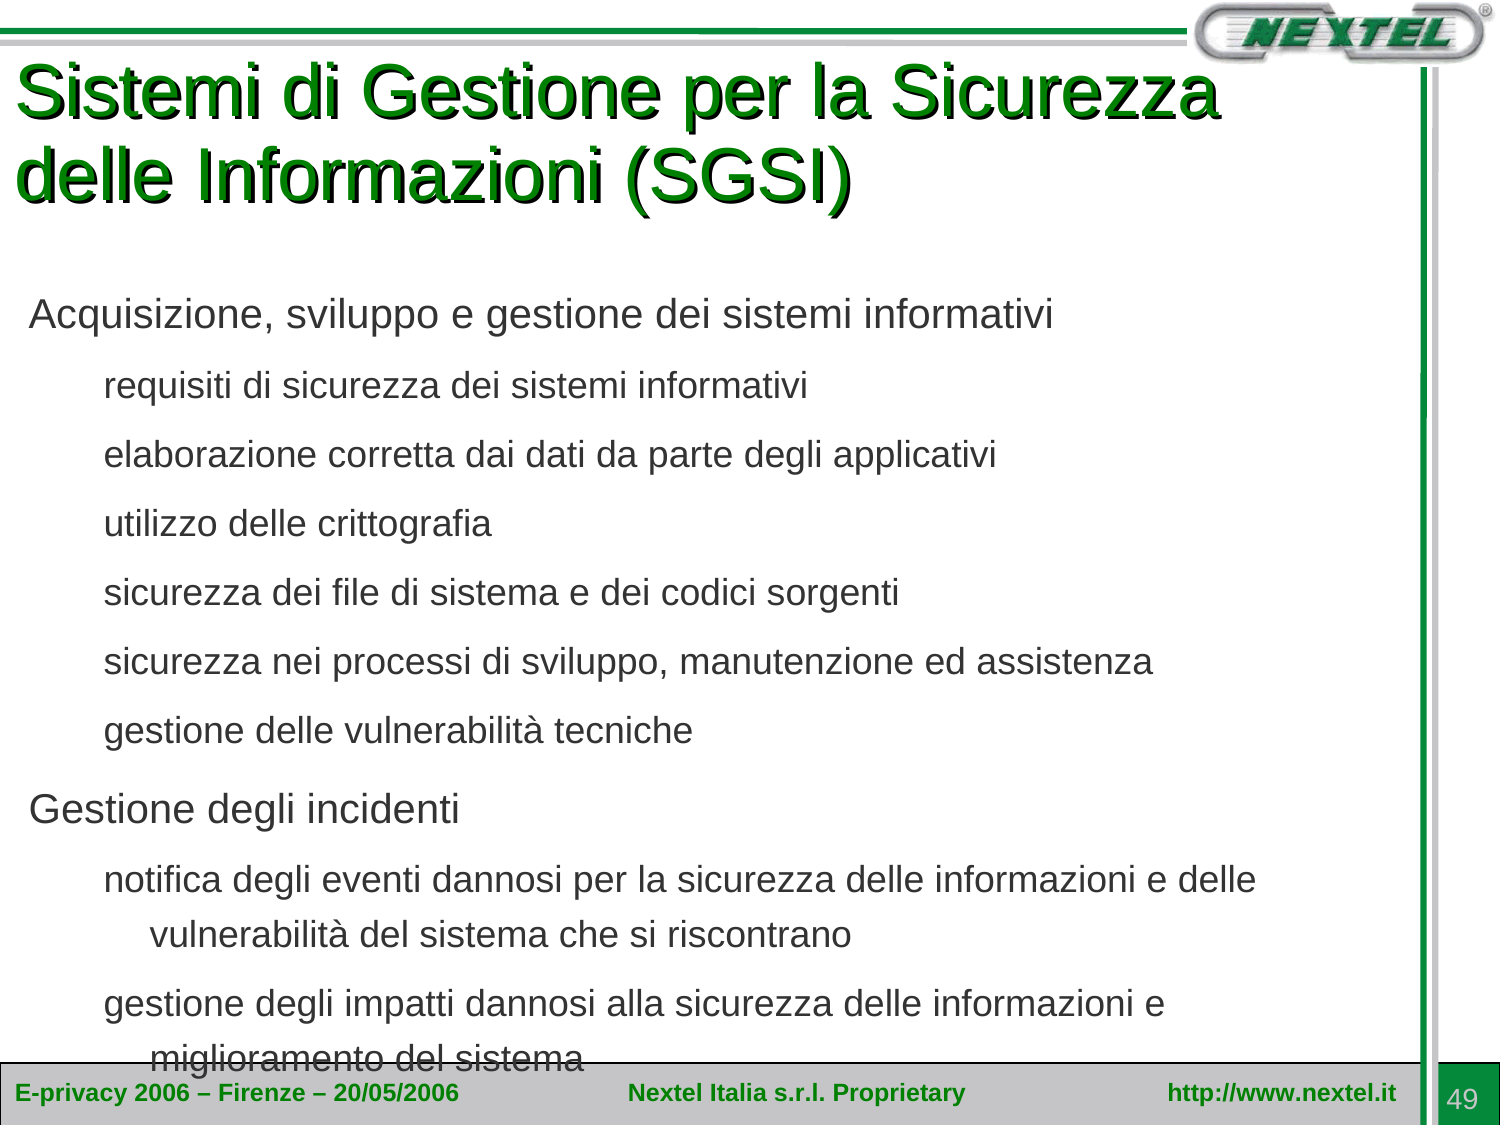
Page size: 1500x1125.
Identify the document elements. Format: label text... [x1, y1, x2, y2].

list Acquisizione, sviluppo e gestione dei sistemi informativi requisiti di sicurezza dei sistemi informativi elaborazione corretta dai dati da parte degli applicativi utilizzo delle crittografia sicurezza dei file di sistema e dei codici sorgenti sicurezza nei processi di sviluppo, manutenzione ed assistenza gestione delle vulnerabilità tecniche Gestione degli incidenti notifica degli eventi dannosi per la sicurezza delle informazioni e delle vulnerabilità del sistema che si riscontrano gestione degli impatti dannosi alla sicurezza delle informazioni e miglioramento del sistema [13, 259, 1388, 1066]
title Sistemi di Gestione per la Sicurezza delle Informazioni (SGSI) [0, 28, 1270, 237]
picture [1187, 0, 1500, 67]
